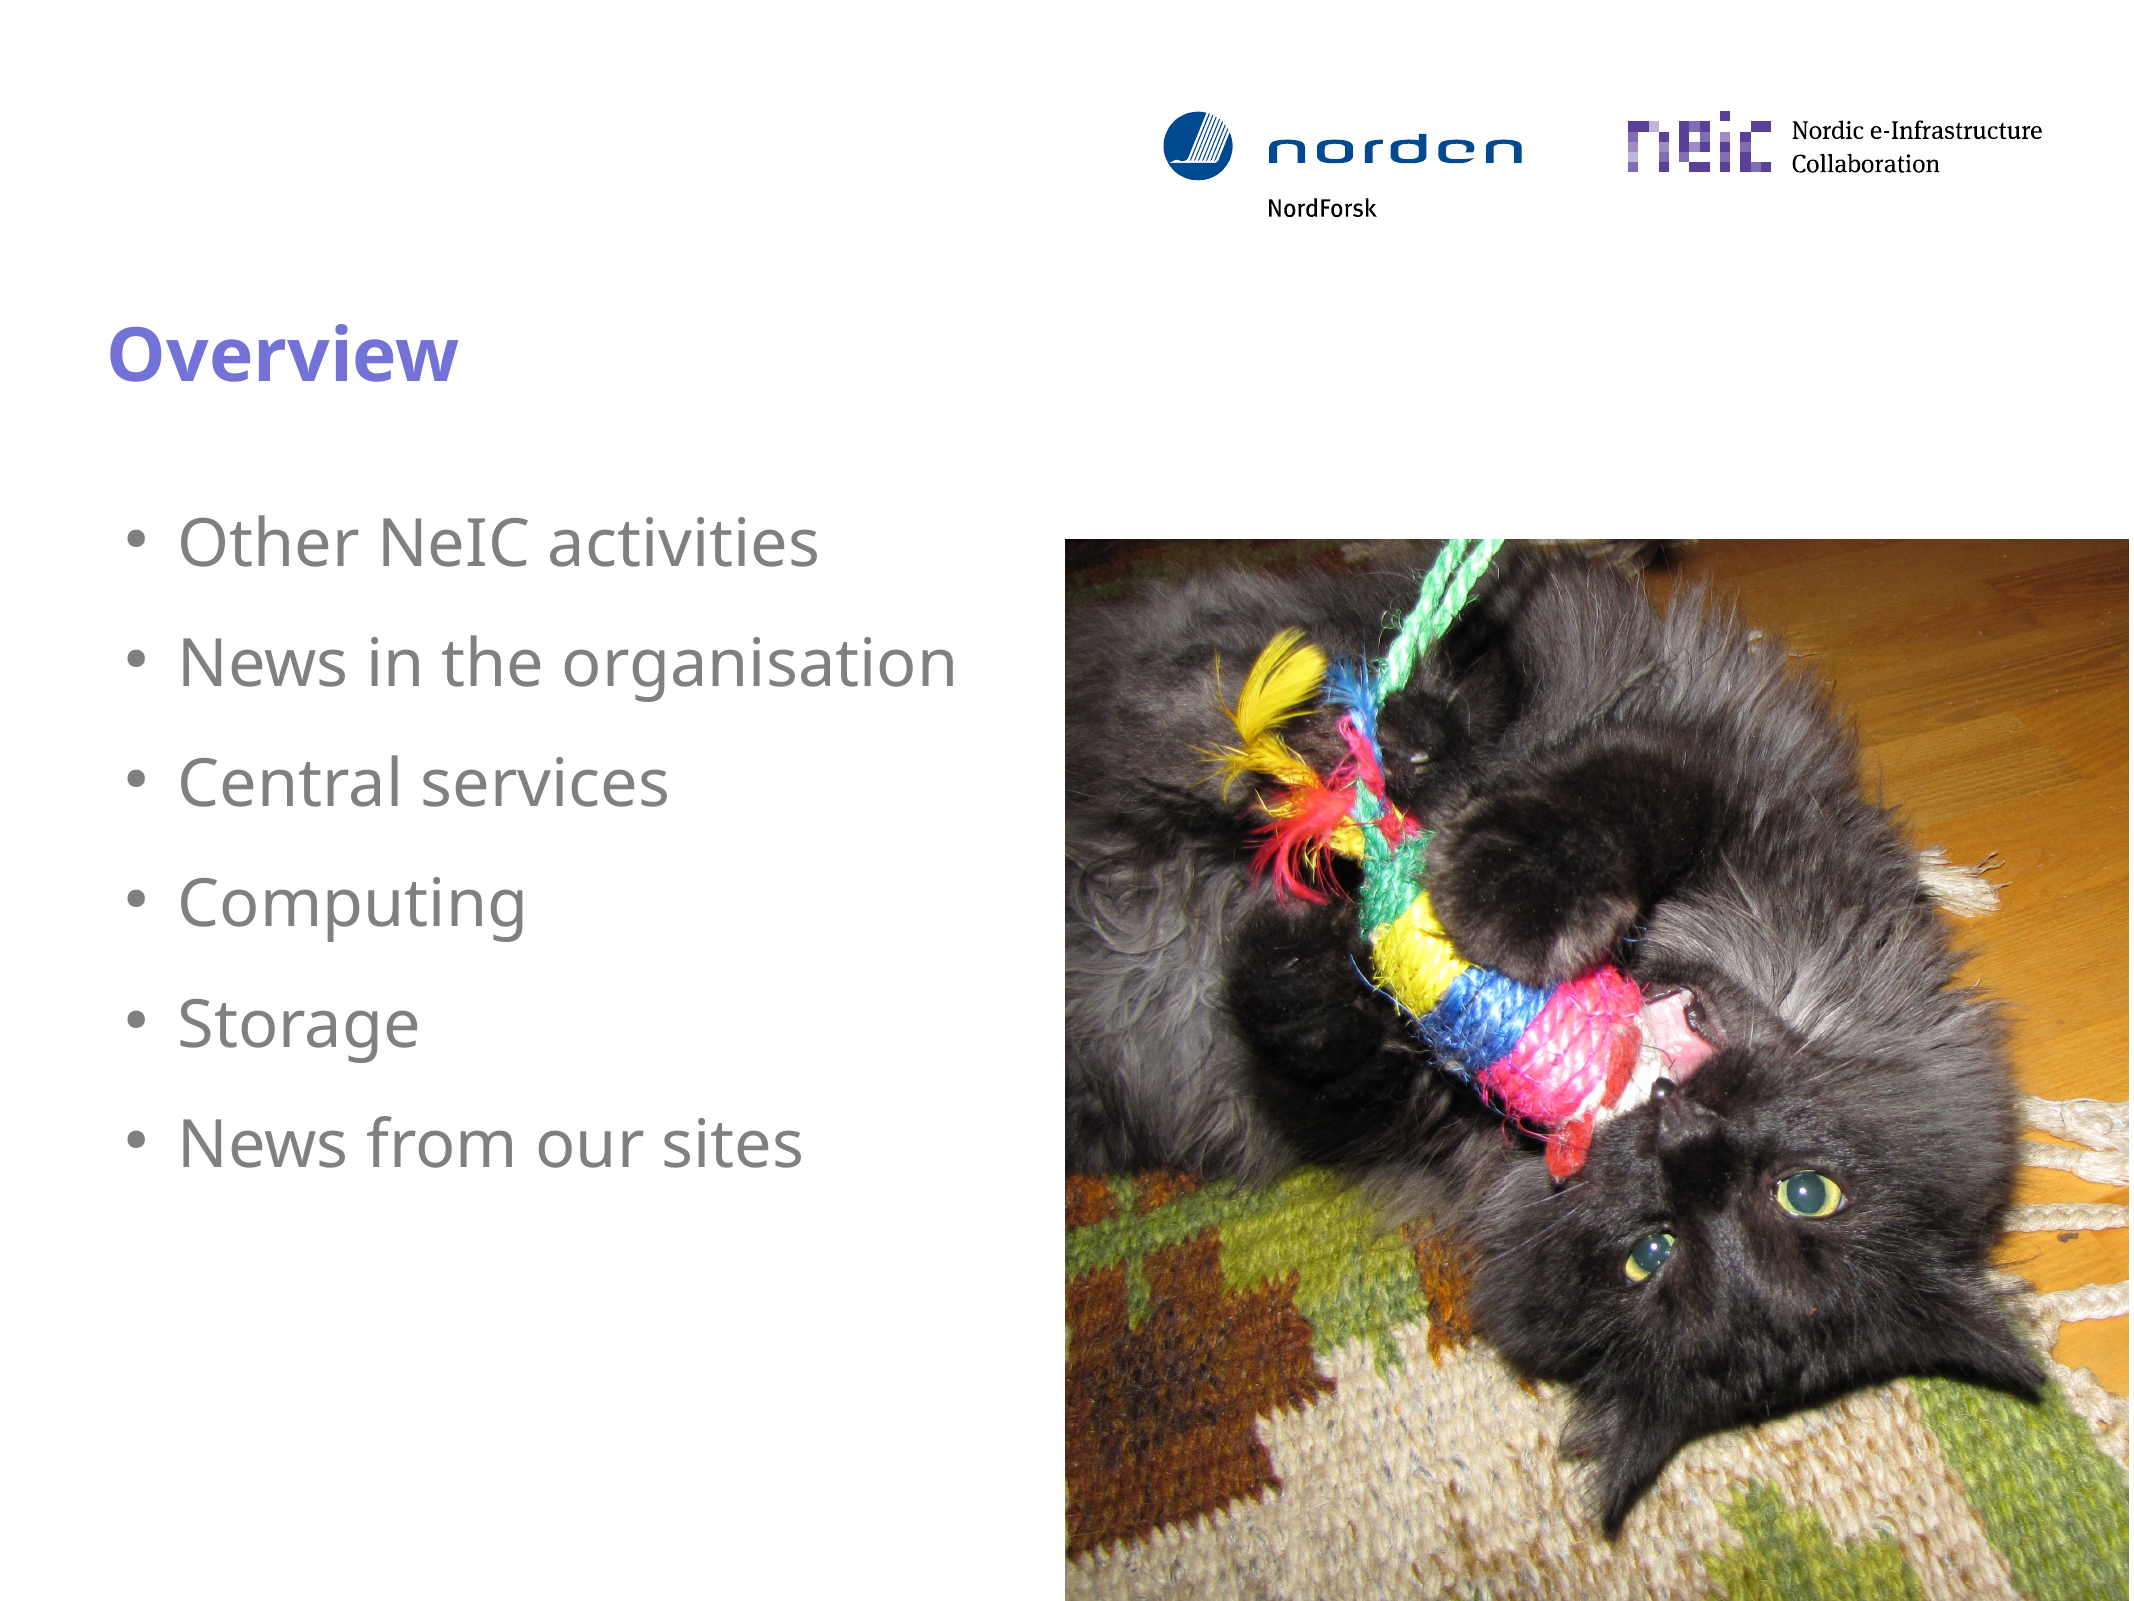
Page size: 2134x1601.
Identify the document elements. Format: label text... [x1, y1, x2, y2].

title Overview [106, 262, 2027, 444]
list Other NeIC activities News in the organisation Central services Computing Storage News from our sites [106, 495, 2027, 1424]
picture [1065, 539, 2129, 1601]
